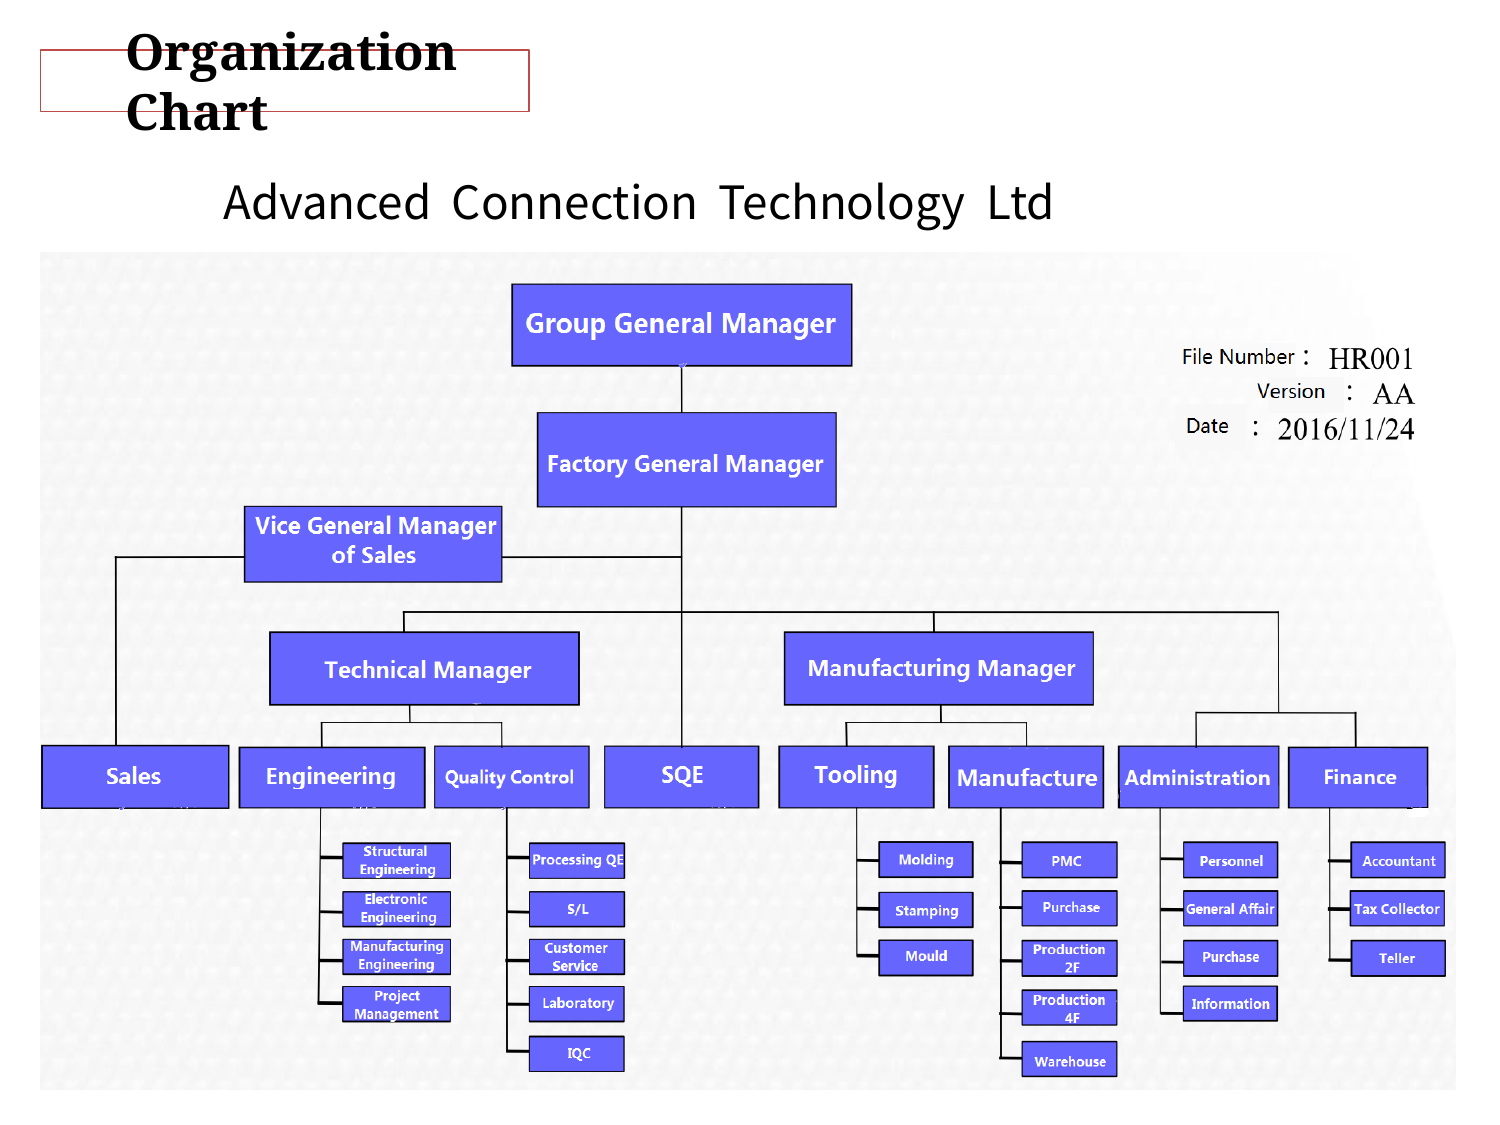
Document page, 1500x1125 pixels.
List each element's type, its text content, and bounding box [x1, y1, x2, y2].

picture [40, 252, 1456, 1090]
text_box Organization Chart [46, 12, 538, 148]
title Advanced Connection Technology Ltd [172, 128, 1106, 252]
